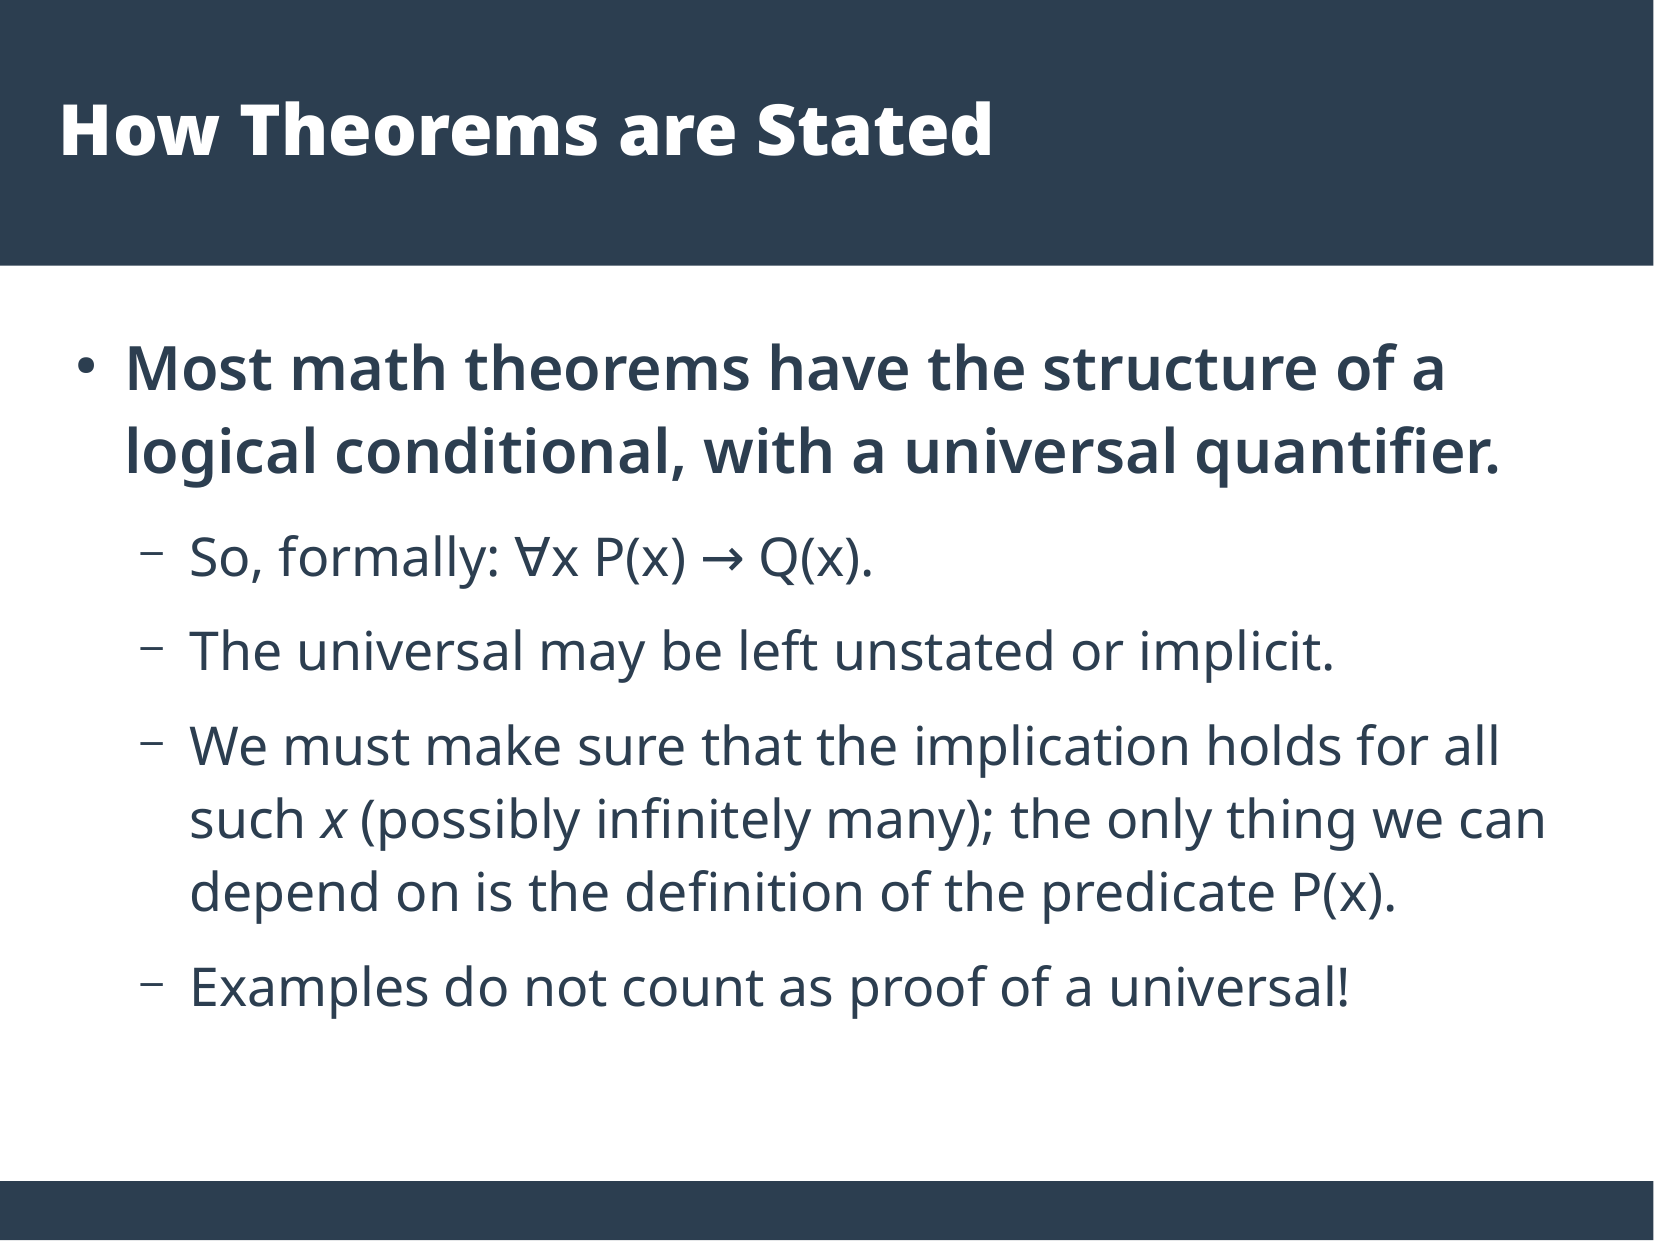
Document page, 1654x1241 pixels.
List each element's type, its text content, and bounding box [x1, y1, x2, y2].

title How Theorems are Stated [59, 49, 1595, 207]
list Most math theorems have the structure of a logical conditional, with a universal quantifier. So, formally: ∀x P(x) → Q(x). The universal may be left unstated or implicit. We must make sure that the implication holds for all such x (possibly infinitely many); the only thing we can depend on is the definition of the predicate P(x). Examples do not count as proof of a universal! [59, 324, 1595, 1036]
